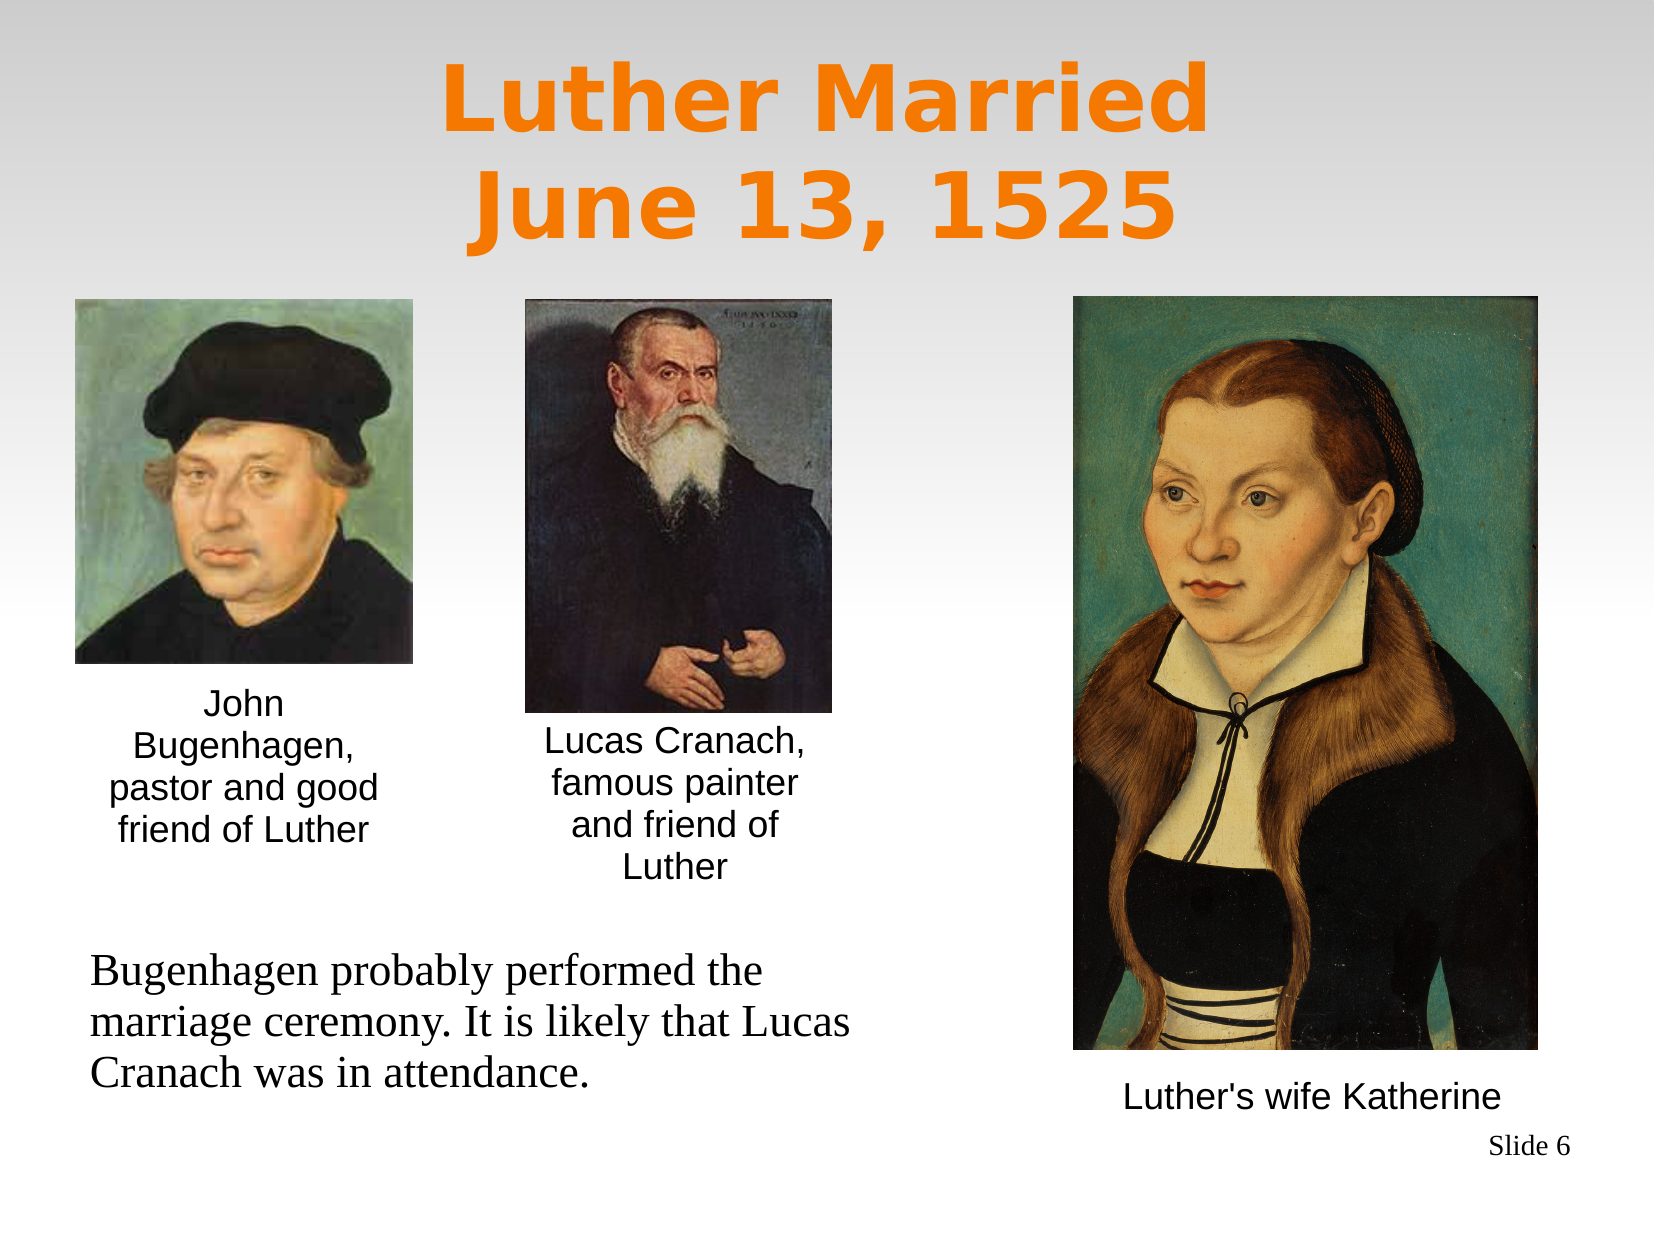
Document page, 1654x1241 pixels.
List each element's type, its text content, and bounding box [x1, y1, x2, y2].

text_box Bugenhagen probably performed the marriage ceremony. It is likely that Lucas Cranach was in attendance. [75, 937, 938, 1119]
text_box Lucas Cranach, famous painter and friend of Luther [525, 712, 826, 896]
text_box John Bugenhagen, pastor and good friend of Luther [75, 675, 413, 858]
picture [525, 299, 832, 713]
picture [1073, 296, 1538, 1051]
picture [75, 299, 413, 664]
title Luther Married June 13, 1525 [82, 45, 1571, 261]
text_box Luther's wife Katherine [1050, 1068, 1576, 1126]
